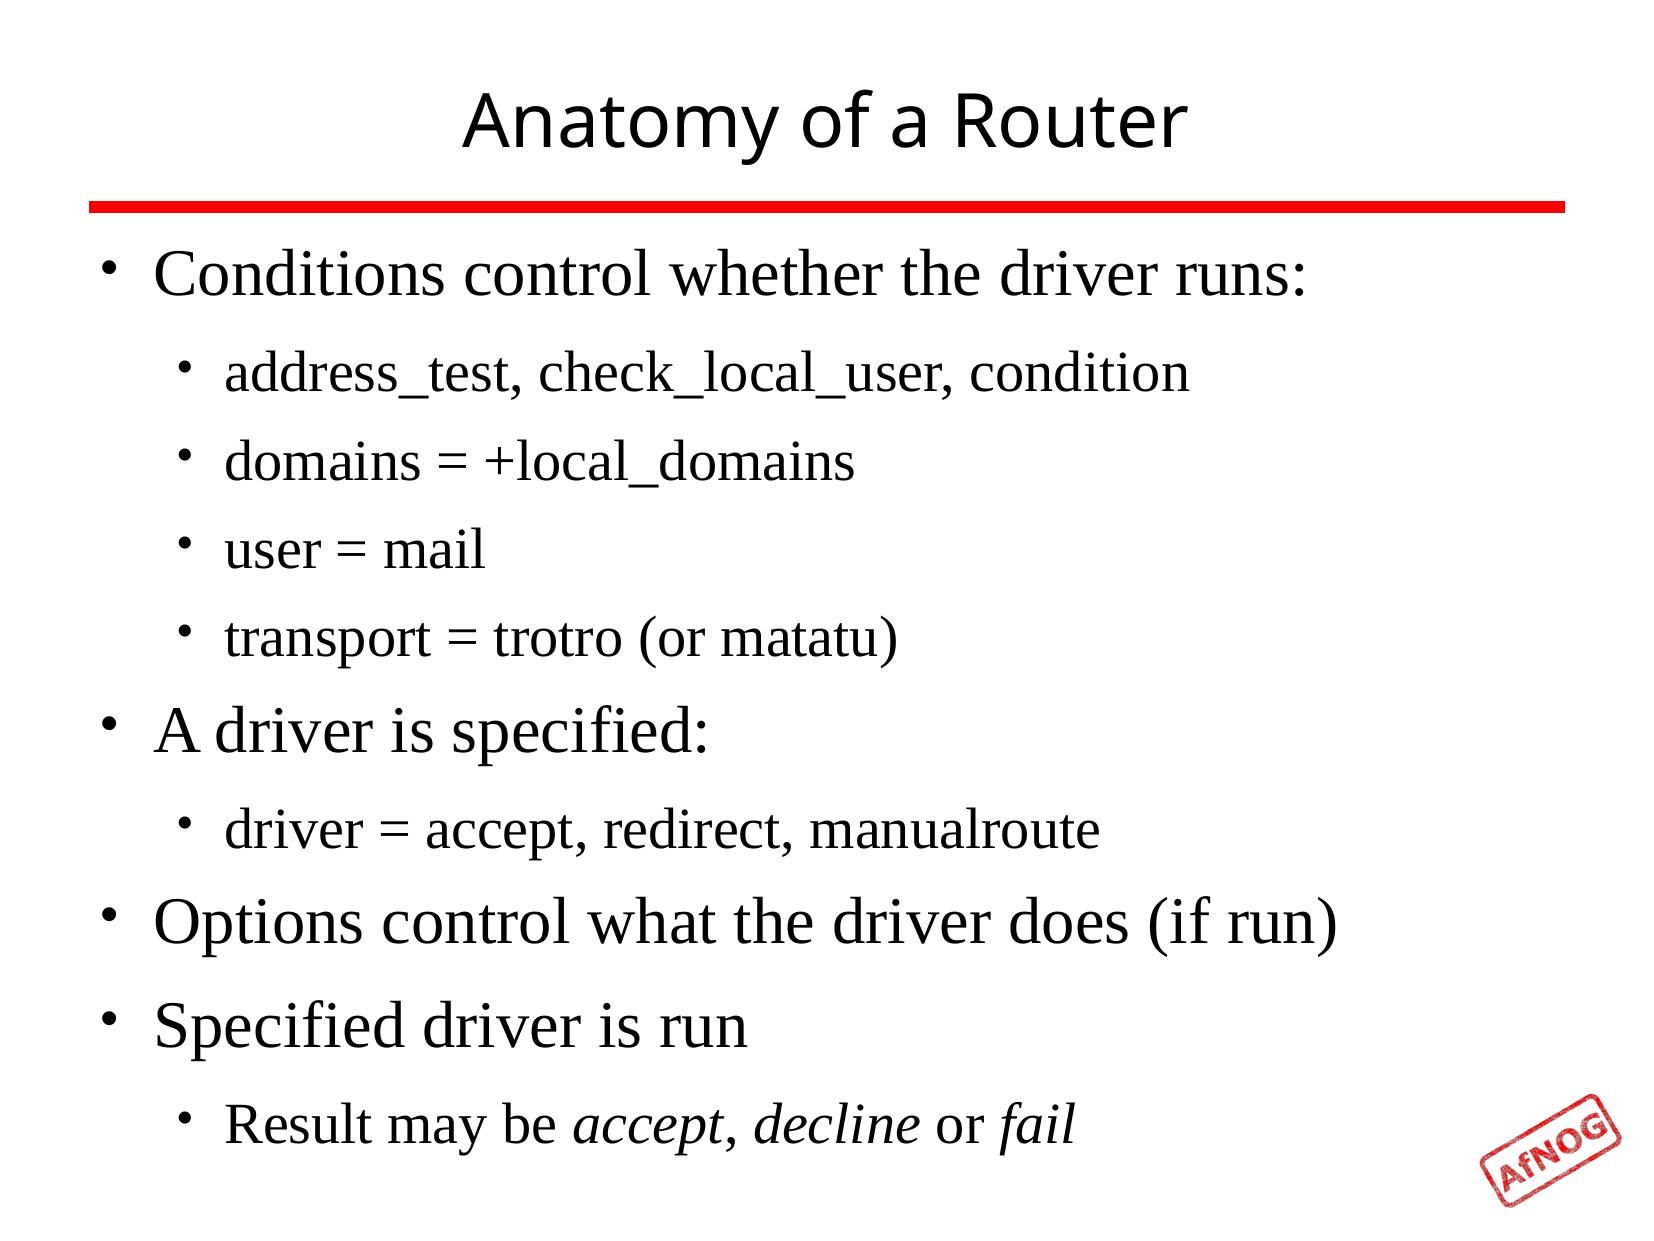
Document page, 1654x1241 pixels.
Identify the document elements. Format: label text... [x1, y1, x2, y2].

list Conditions control whether the driver runs: address_test, check_local_user, condition domains = +local_domains user = mail transport = trotro (or matatu) A driver is specified: driver = accept, redirect, manualroute Options control what the driver does (if run) Specified driver is run Result may be accept, decline or fail [82, 236, 1571, 1157]
title Anatomy of a Router [88, 29, 1565, 207]
picture [1476, 1090, 1625, 1211]
